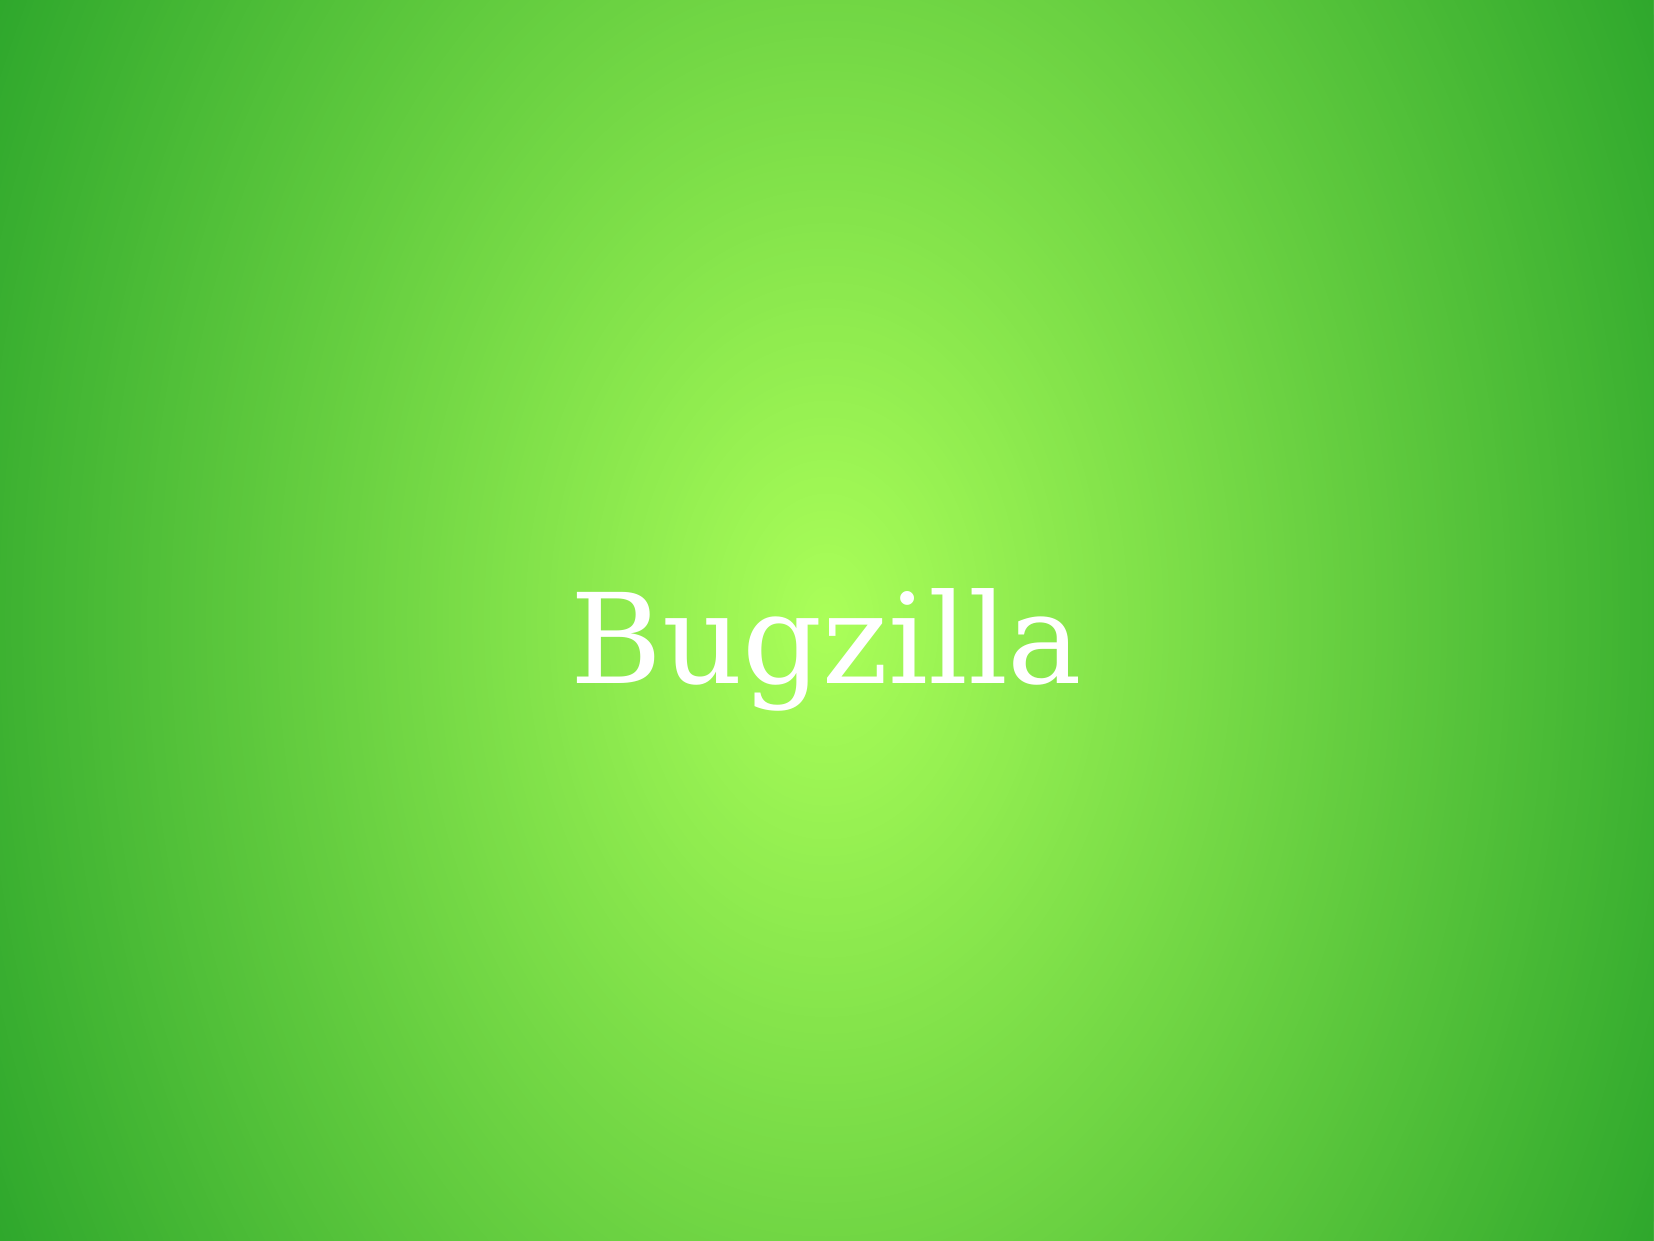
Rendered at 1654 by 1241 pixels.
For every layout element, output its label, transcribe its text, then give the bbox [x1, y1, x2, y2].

subtitle Bugzilla [82, 165, 1571, 1115]
